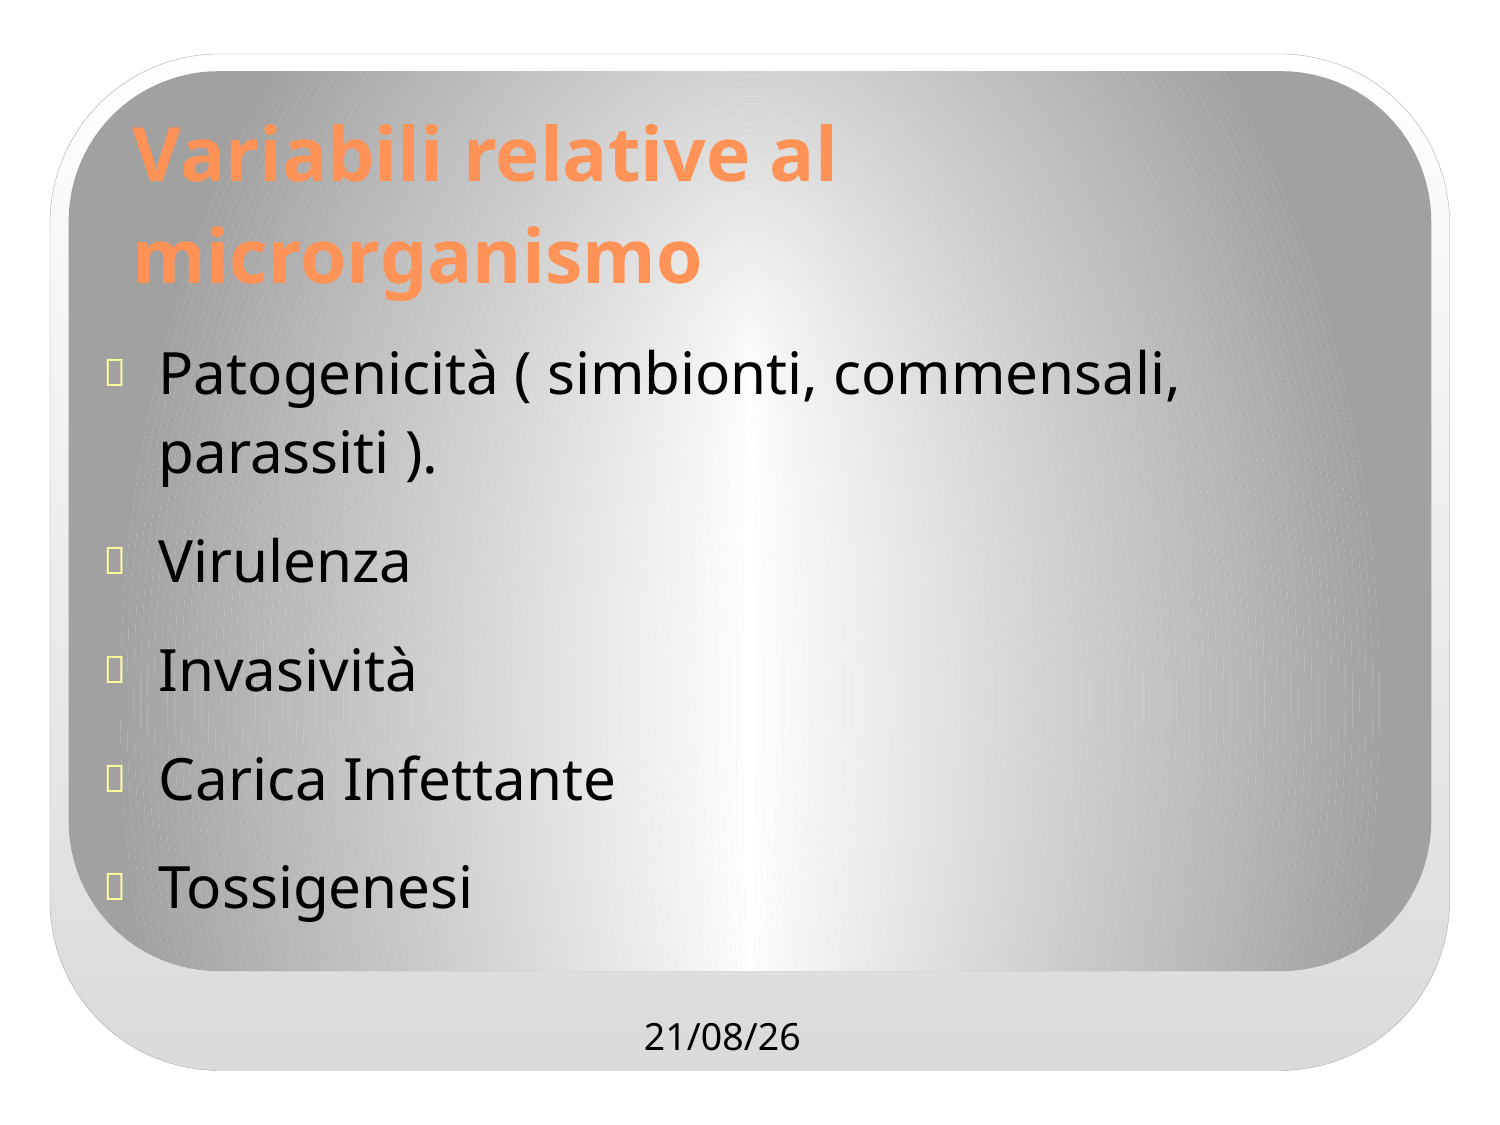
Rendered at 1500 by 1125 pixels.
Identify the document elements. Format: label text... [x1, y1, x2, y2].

title Variabili relative al microrganismo [118, 51, 1388, 324]
list Patogenicità ( simbionti, commensali, parassiti ). Virulenza Invasività Carica Infettante Tossigenesi [88, 324, 1425, 991]
